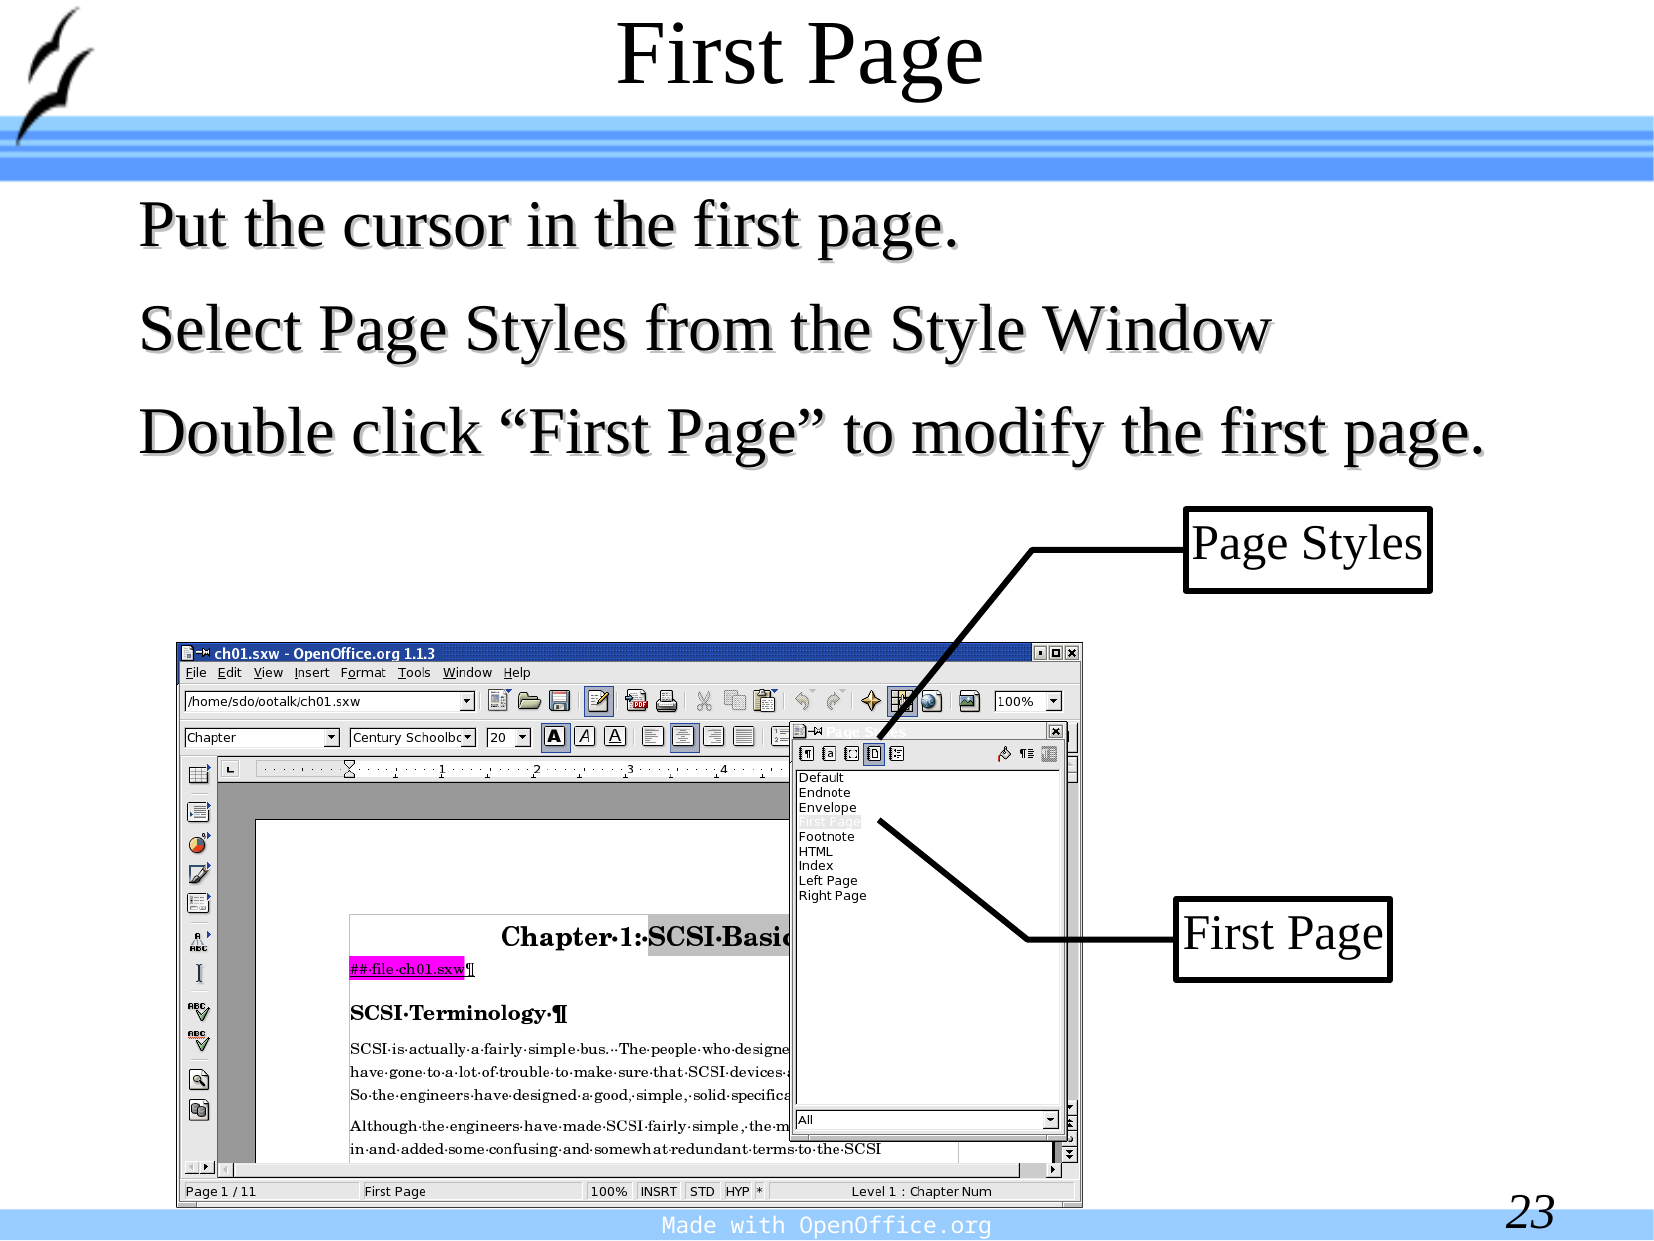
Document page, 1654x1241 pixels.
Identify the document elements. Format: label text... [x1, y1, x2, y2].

title First Page [94, 0, 1507, 117]
text_box Page Styles [1185, 509, 1430, 591]
text_box First Page [1176, 898, 1391, 981]
picture [176, 642, 1083, 1208]
list Put the cursor in the first page. Select Page Styles from the Style Window Double click “First Page” to modify the first page. [120, 187, 1533, 1195]
picture [0, 0, 1654, 188]
